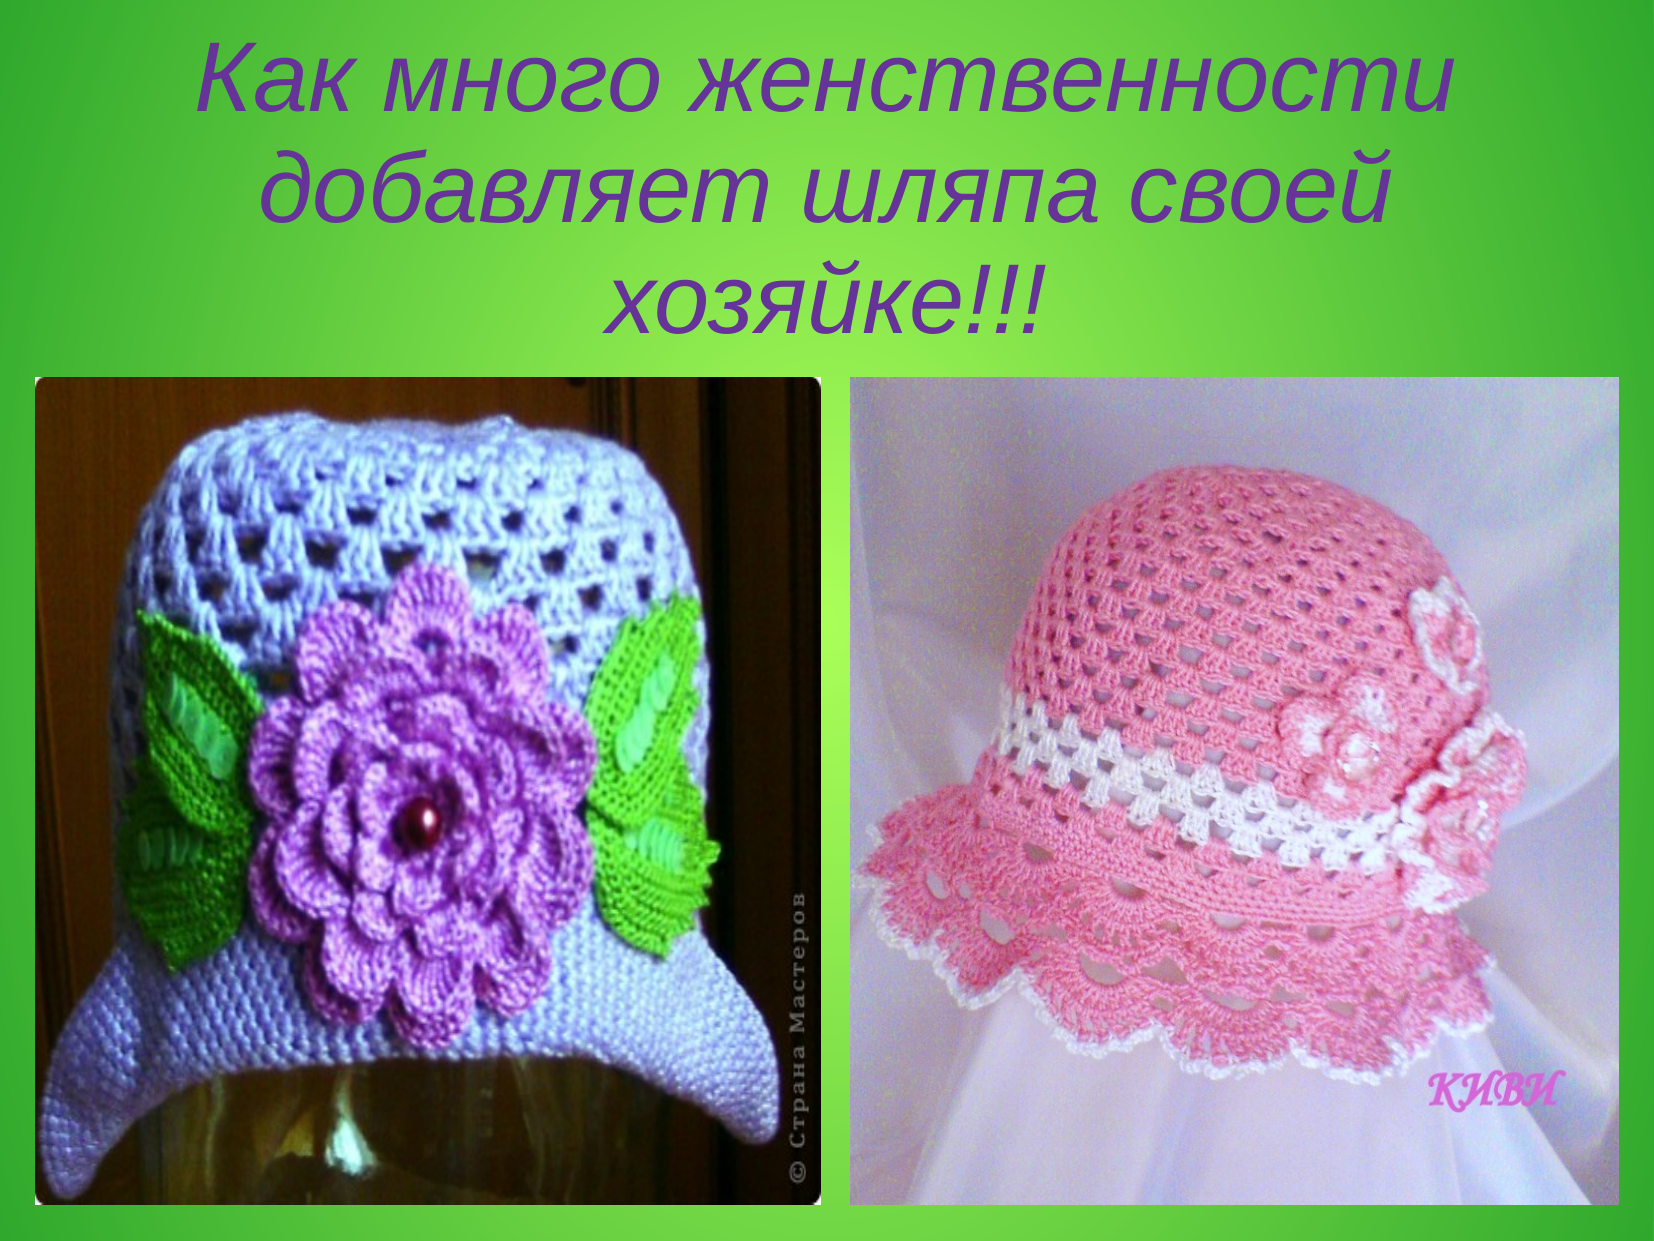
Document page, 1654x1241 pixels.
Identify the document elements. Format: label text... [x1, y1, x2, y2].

picture [35, 377, 821, 1205]
title Как много женственности добавляет шляпа своей хозяйке!!! [82, 21, 1571, 355]
picture [850, 377, 1619, 1205]
